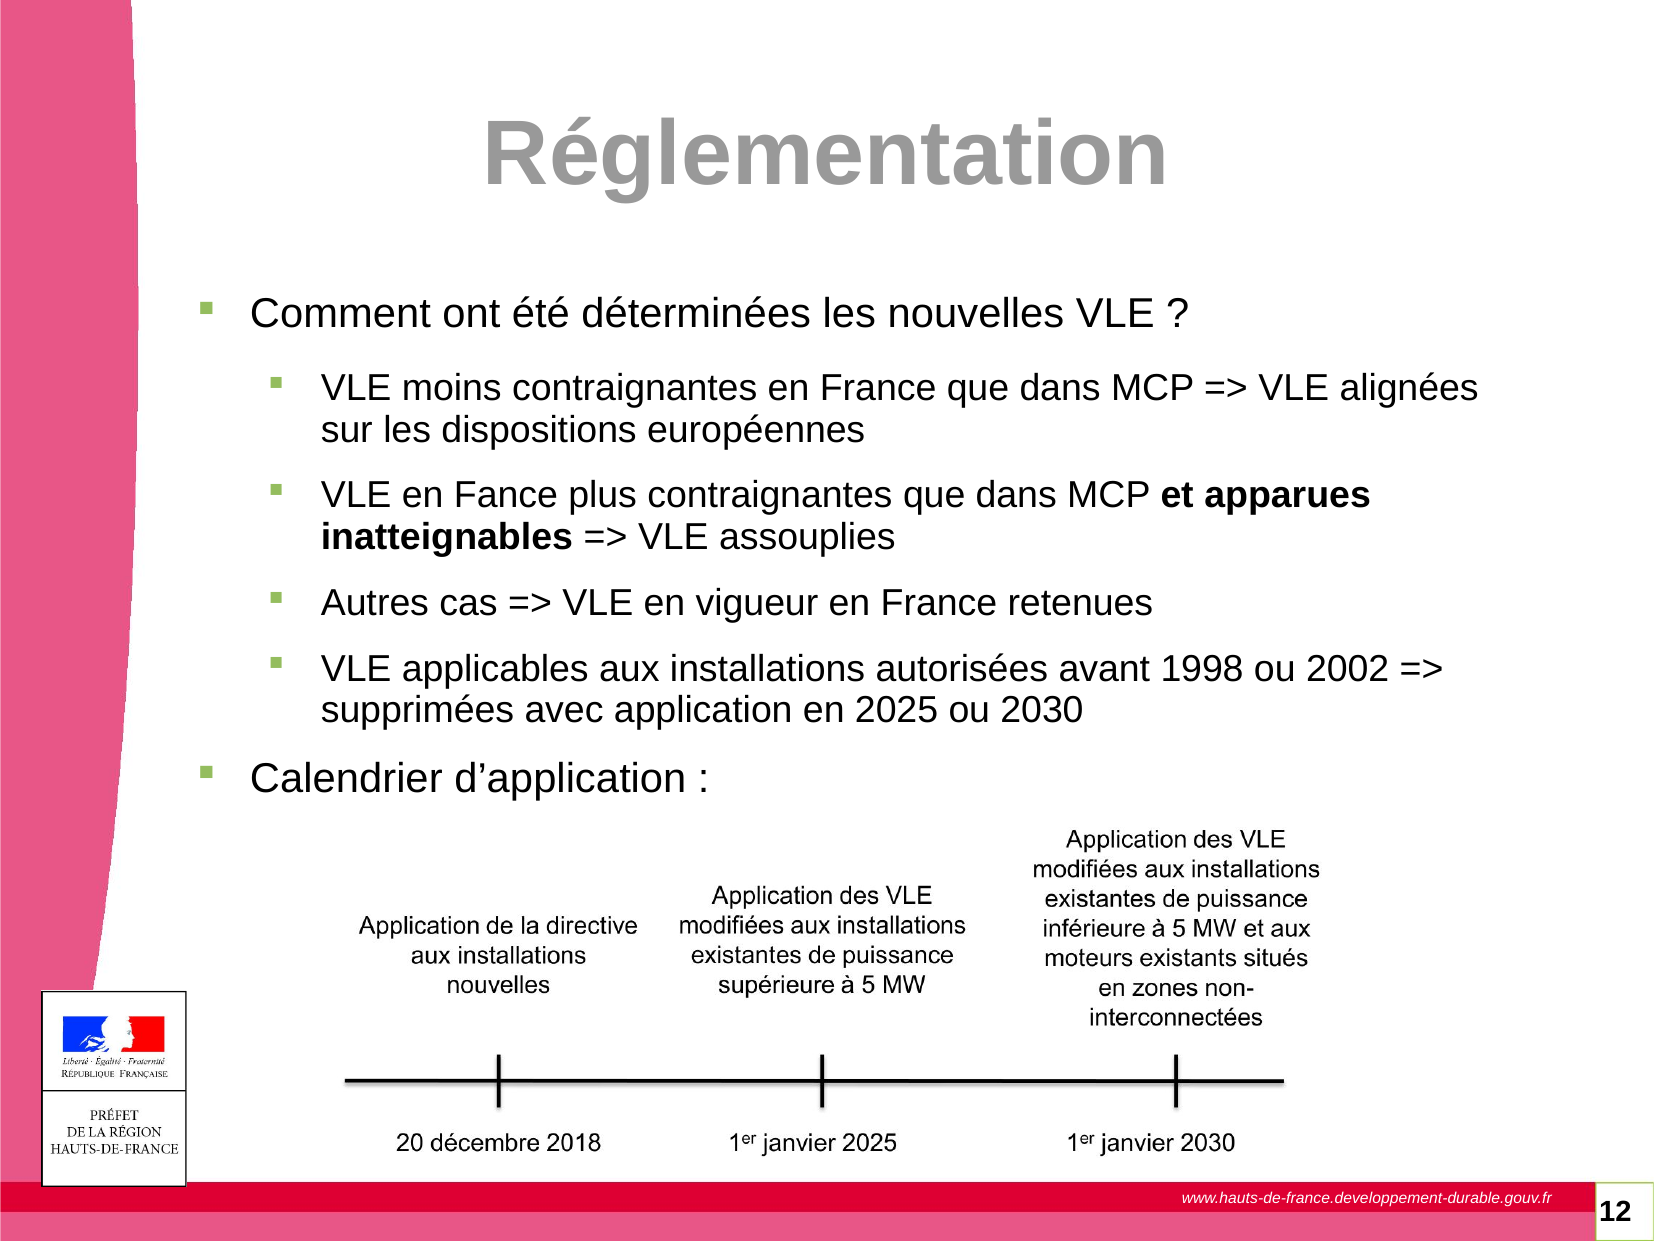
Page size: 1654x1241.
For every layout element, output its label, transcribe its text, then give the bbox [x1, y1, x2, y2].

title Réglementation [82, 49, 1571, 257]
list Comment ont été déterminées les nouvelles VLE ? VLE moins contraignantes en France que dans MCP => VLE alignées sur les dispositions européennes VLE en Fance plus contraignantes que dans MCP et apparues inatteignables => VLE assouplies Autres cas => VLE en vigueur en France retenues VLE applicables aux installations autorisées avant 1998 ou 2002 => supprimées avec application en 2025 ou 2030 Calendrier d’application : [179, 290, 1509, 1010]
picture [0, 0, 1654, 1241]
